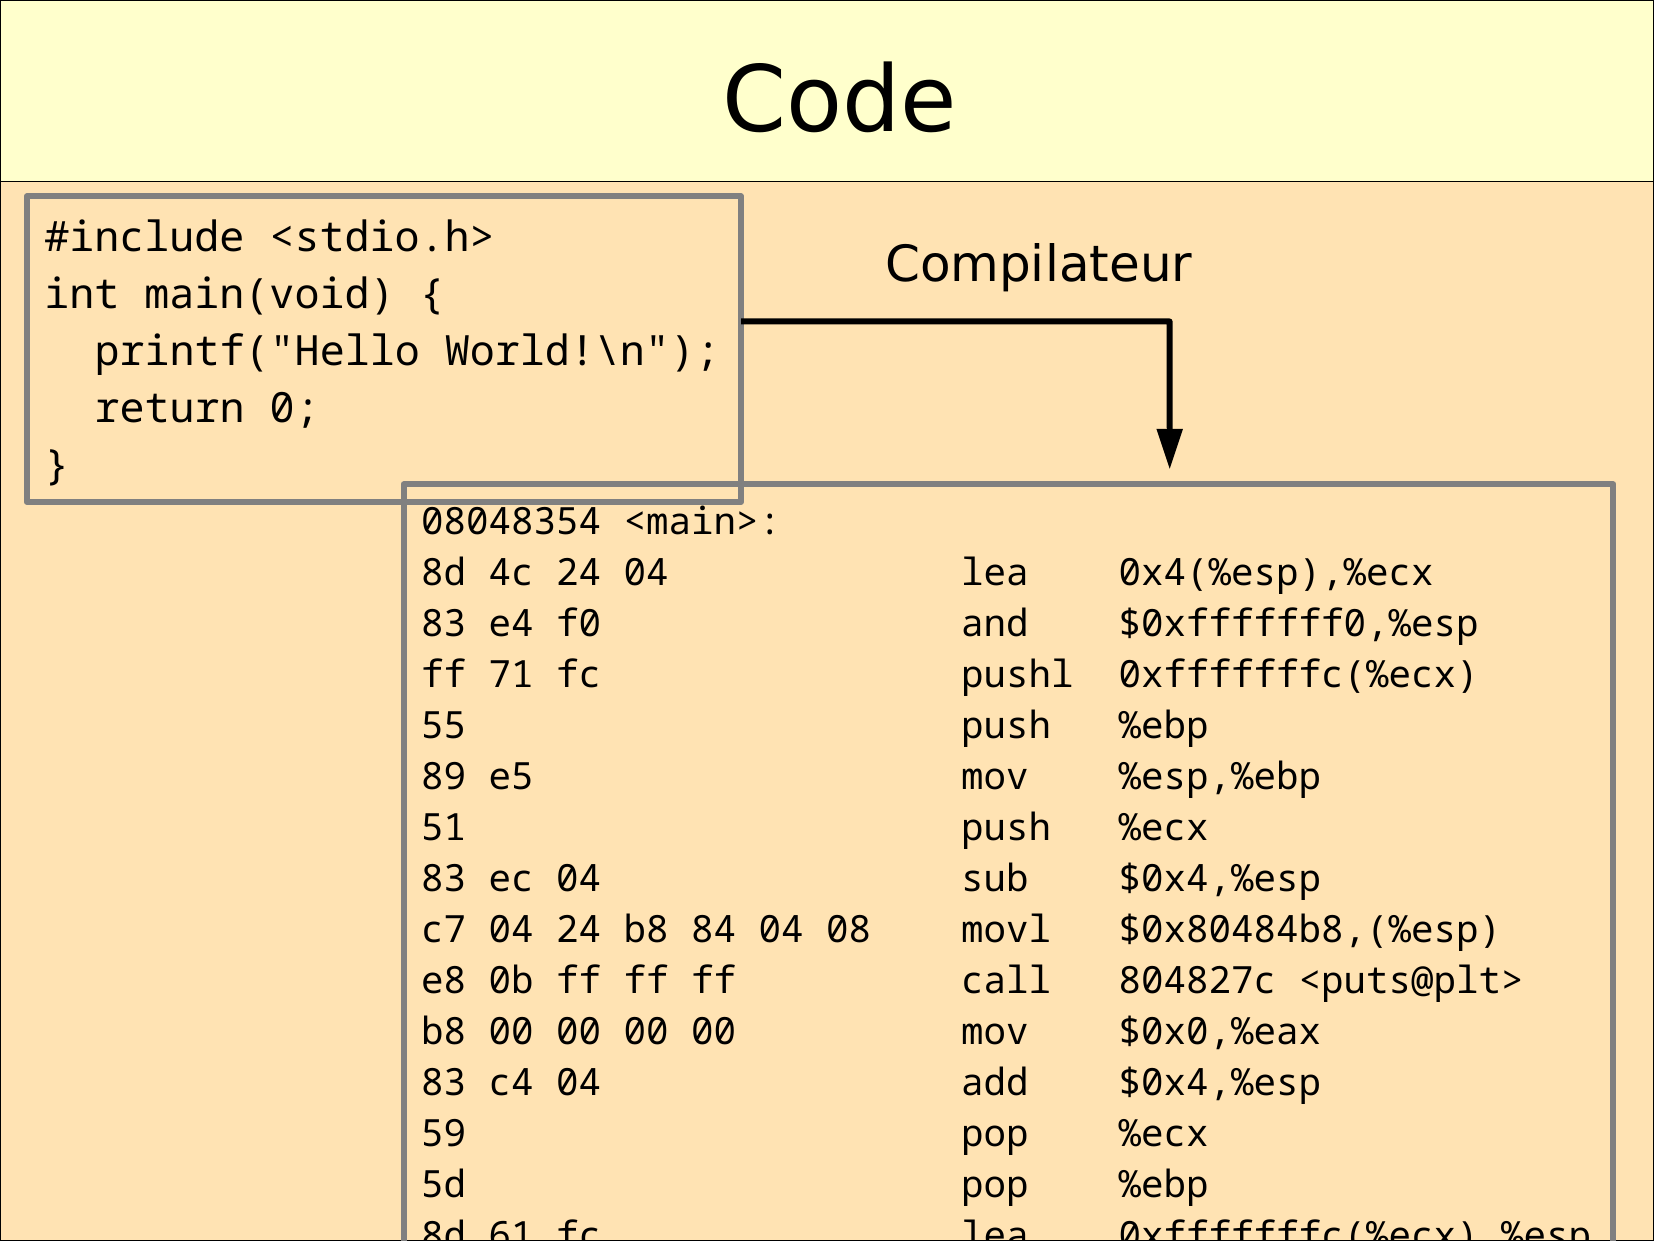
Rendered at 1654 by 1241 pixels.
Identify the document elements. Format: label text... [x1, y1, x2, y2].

text_box #include <stdio.h> int main(void) { printf("Hello World!\n"); return 0; } [26, 196, 742, 460]
text_box Compilateur [870, 227, 1380, 301]
title Code [140, 40, 1540, 160]
text_box 08048354 <main>: 8d 4c 24 04 lea 0x4(%esp),%ecx 83 e4 f0 and $0xfffffff0,%esp ff 71 fc pushl 0xfffffffc(%ecx) 55 push %ebp 89 e5 mov %esp,%ebp 51 push %ecx 83 ec 04 sub $0x4,%esp c7 04 24 b8 84 04 08 movl $0x80484b8,(%esp) e8 0b ff ff ff call 804827c <puts@plt> b8 00 00 00 00 mov $0x0,%eax 83 c4 04 add $0x4,%esp 59 pop %ecx 5d pop %ebp 8d 61 fc lea 0xfffffffc(%ecx),%esp c3 ret [403, 484, 1614, 1209]
